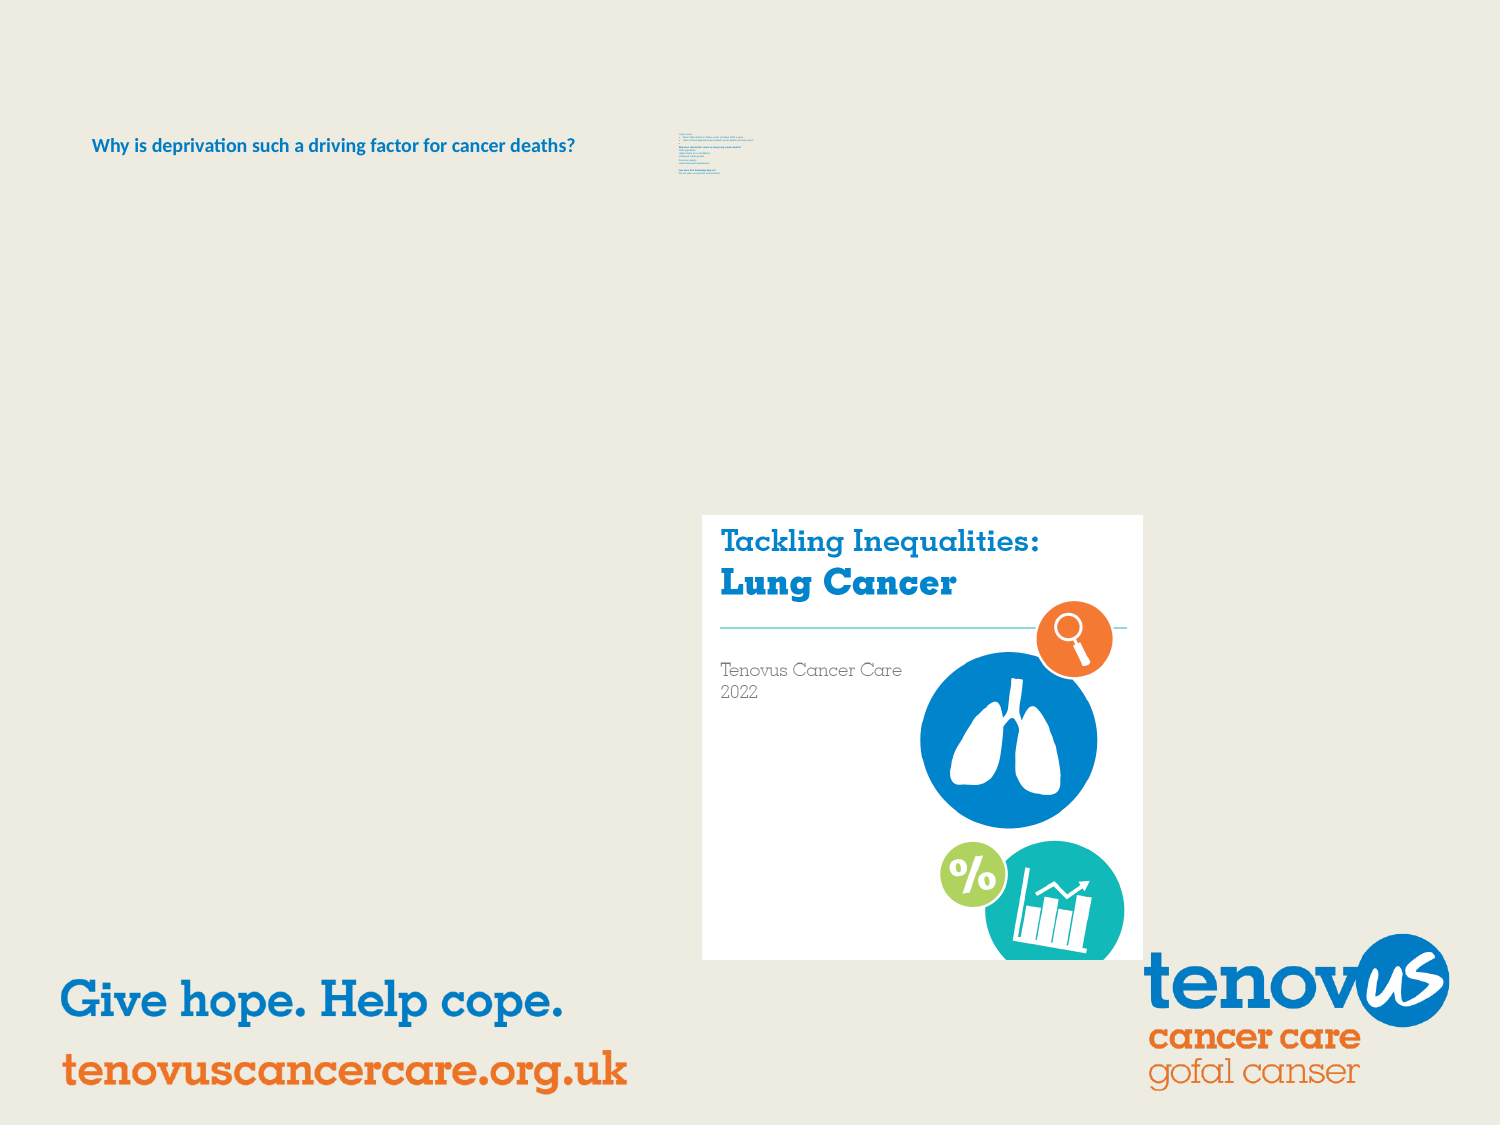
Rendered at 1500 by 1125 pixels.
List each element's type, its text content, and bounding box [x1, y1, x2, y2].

list Lung cancer About 1800 deaths in Wales a year (of about 9000 a year) ≈555 of these deprivation associated cancer deaths are lung cancer Why does deprivation cause so many lung cancer deaths? Older population Higher levels of co-morbidities Increased smoking rates Poorer air quality Lower help-seeking behaviour How does this knowledge help us? We can plan our priorities and activities [76, 208, 1424, 1094]
list Why is deprivation such a driving factor for cancer deaths? [76, 125, 1223, 185]
picture [702, 515, 1143, 960]
